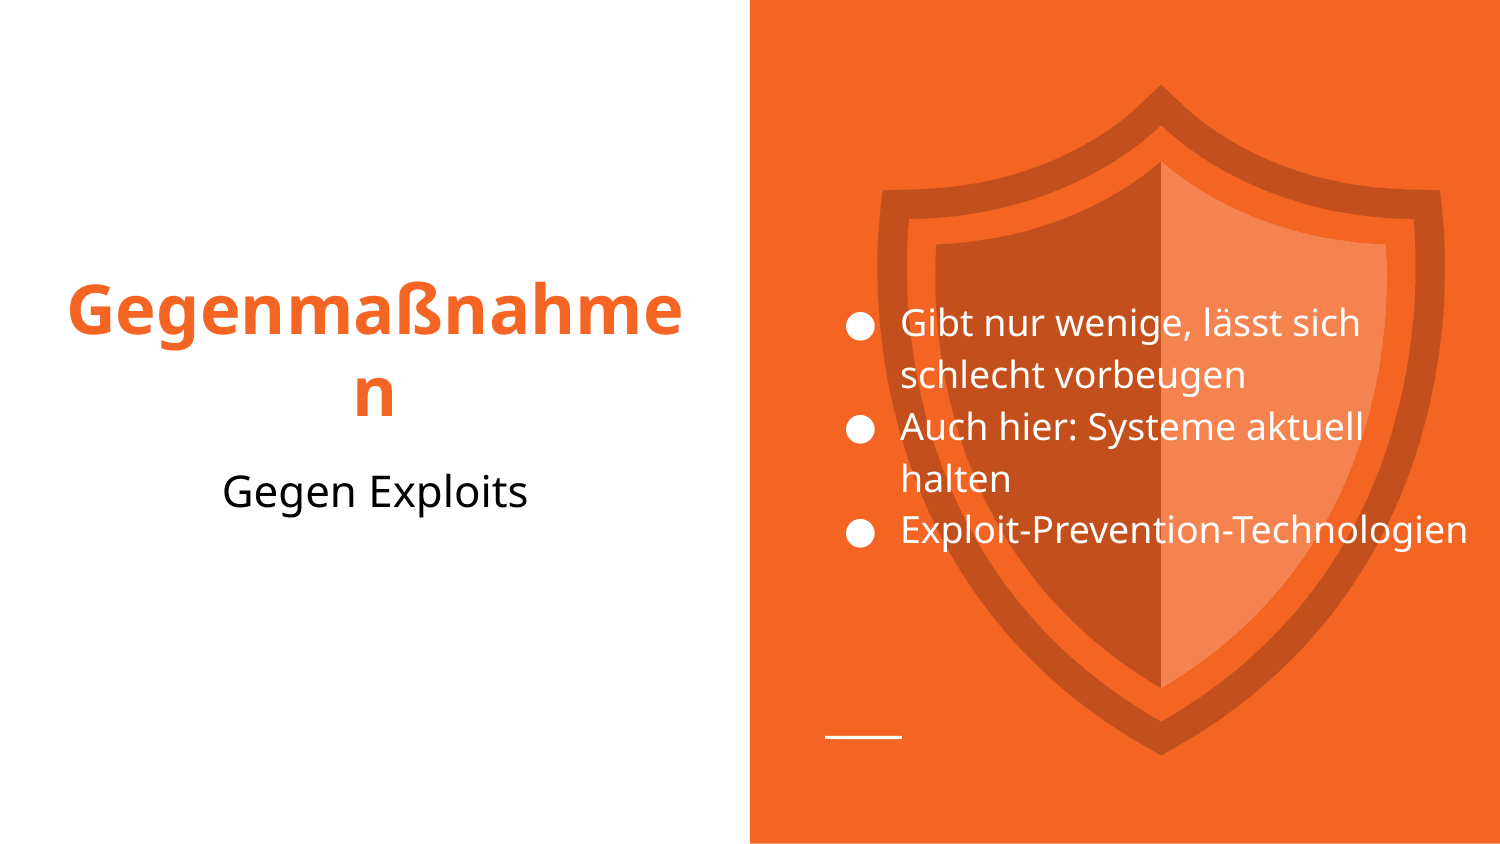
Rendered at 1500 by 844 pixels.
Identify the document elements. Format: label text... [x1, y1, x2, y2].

list Gibt nur wenige, lässt sich schlecht vorbeugen Auch hier: Systeme aktuell halten Exploit-Prevention-Technologien [810, 118, 1493, 725]
subtitle Gegen Exploits [43, 448, 708, 670]
title Gegenmaßnahmen [43, 229, 708, 446]
picture [739, 0, 1500, 844]
